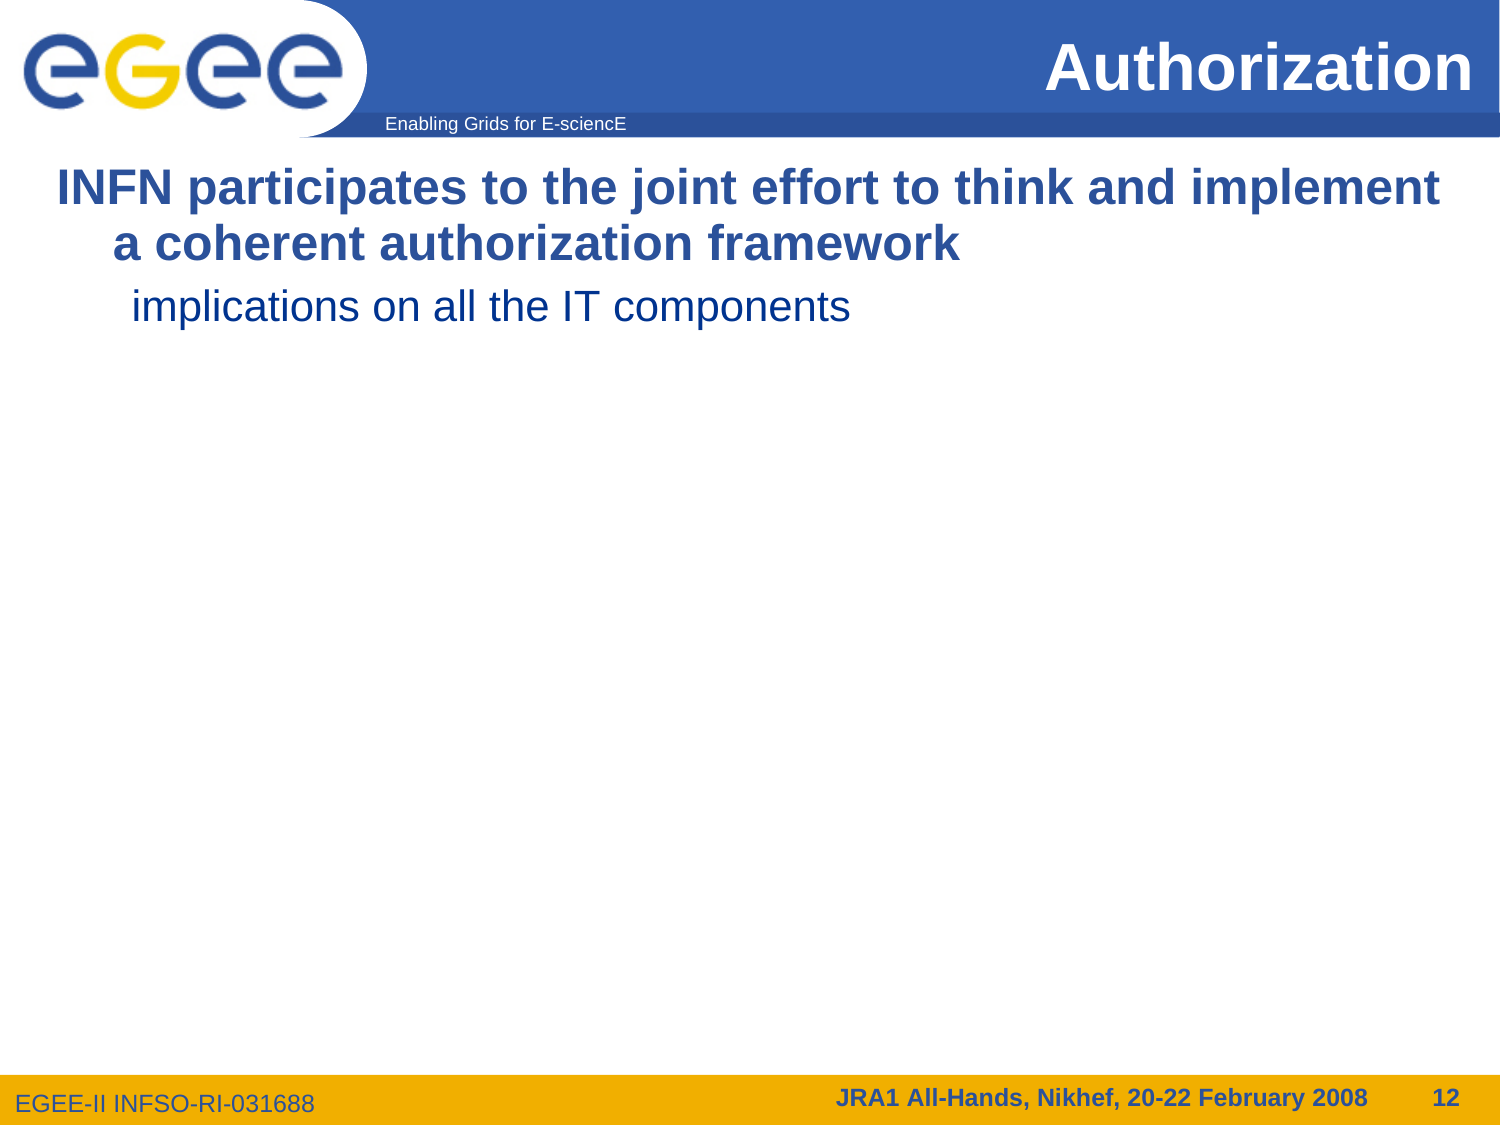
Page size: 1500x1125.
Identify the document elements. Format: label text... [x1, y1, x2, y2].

picture [18, 30, 349, 112]
list INFN participates to the joint effort to think and implement a coherent authorization framework implications on all the IT components [56, 159, 1466, 1036]
title Authorization [369, 0, 1475, 148]
